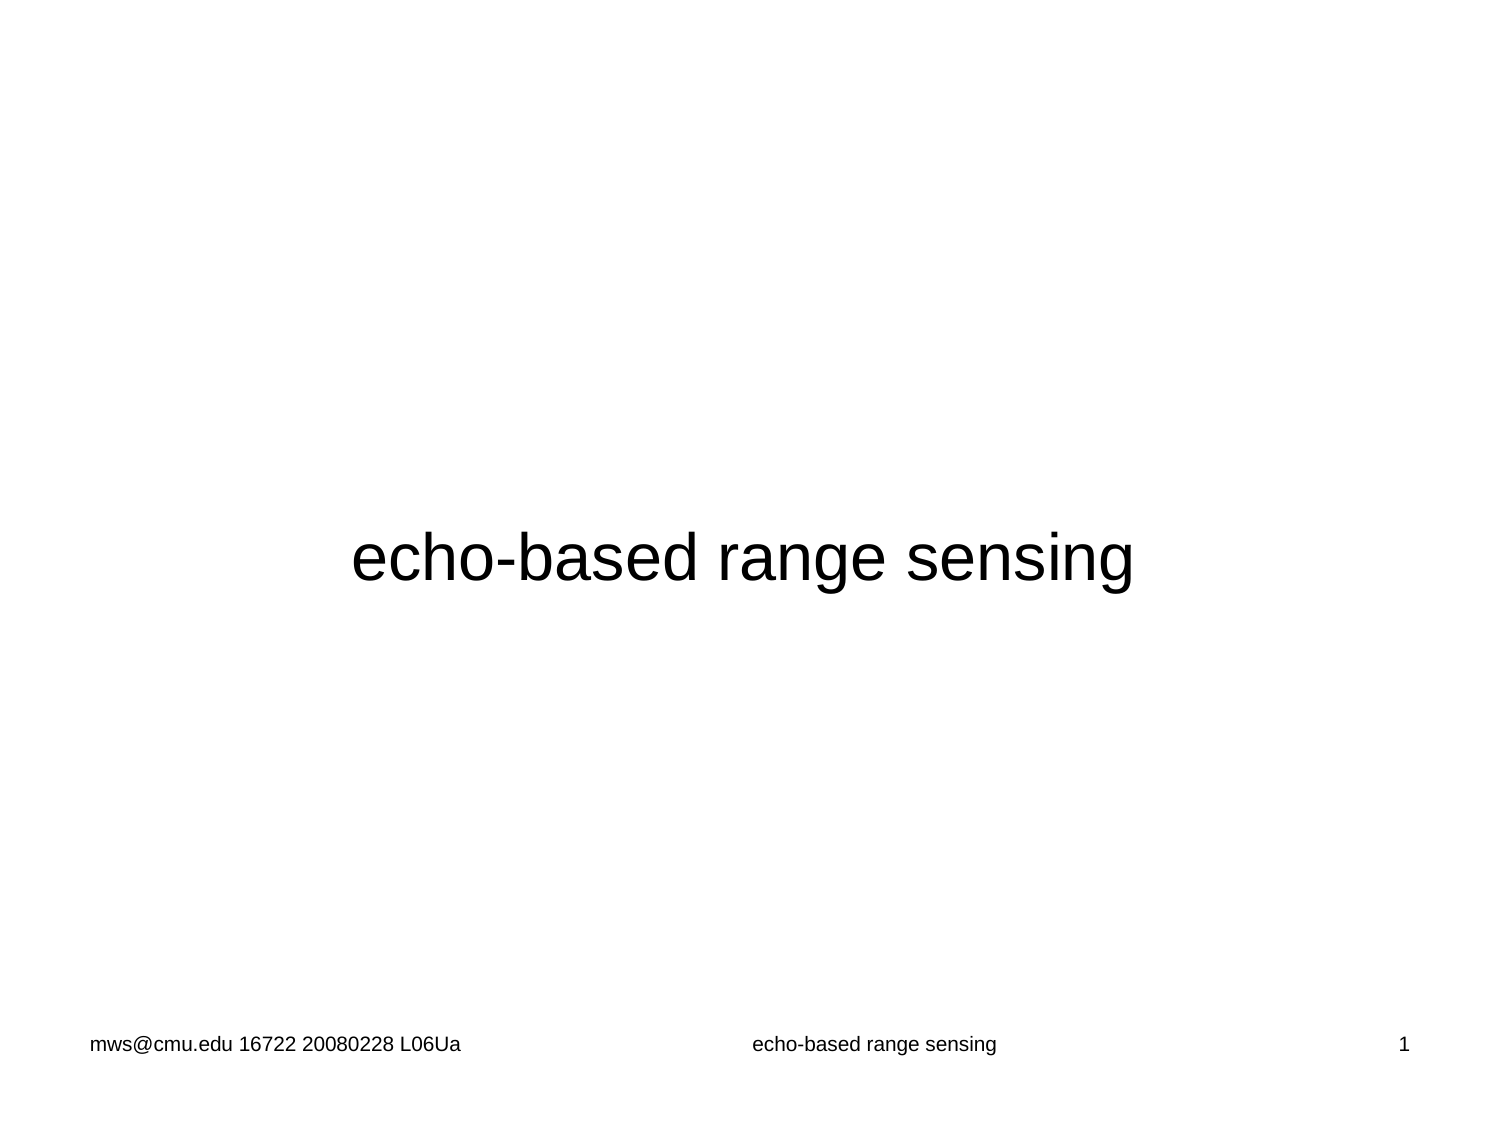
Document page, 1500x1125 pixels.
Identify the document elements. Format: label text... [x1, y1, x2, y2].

text_box echo-based range sensing [87, 506, 1401, 906]
